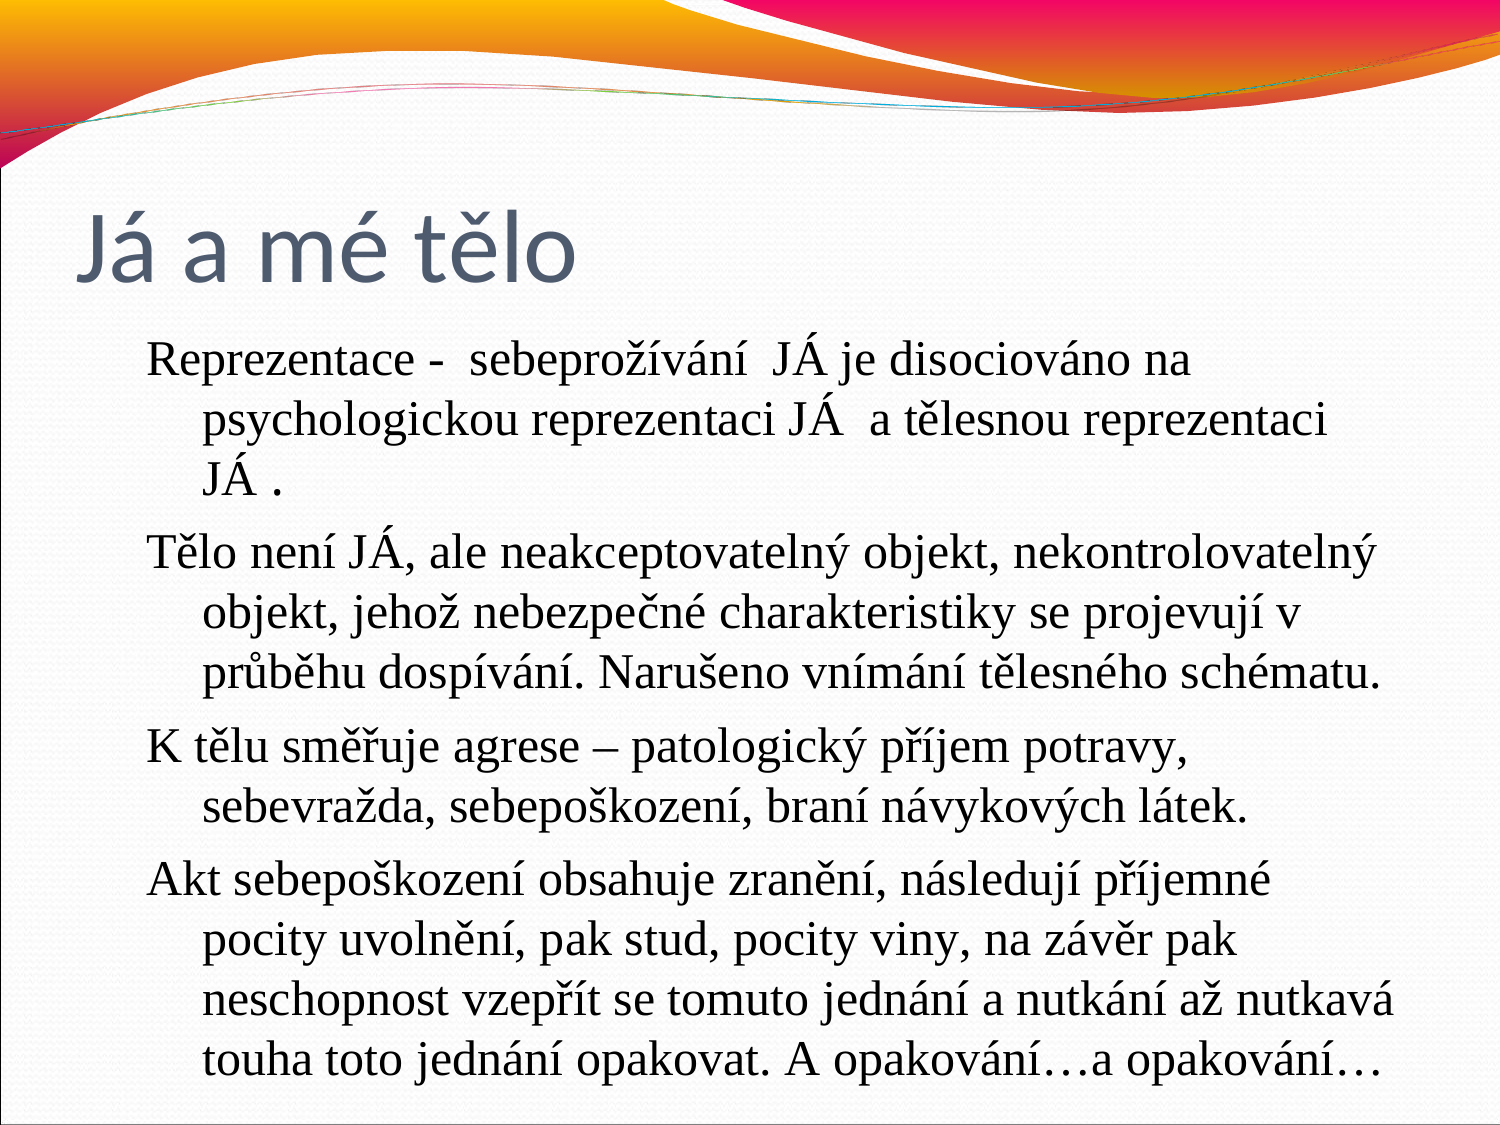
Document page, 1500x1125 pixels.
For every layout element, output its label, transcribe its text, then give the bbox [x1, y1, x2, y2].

list Reprezentace - sebeprožívání JÁ je disociováno na psychologickou reprezentaci JÁ a tělesnou reprezentaci JÁ . Tělo není JÁ, ale neakceptovatelný objekt, nekontrolovatelný objekt, jehož nebezpečné charakteristiky se projevují v průběhu dospívání. Narušeno vnímání tělesného schématu. K tělu směřuje agrese – patologický příjem potravy, sebevražda, sebepoškození, braní návykových látek. Akt sebepoškození obsahuje zranění, následují příjemné pocity uvolnění, pak stud, pocity viny, na závěr pak neschopnost vzepřít se tomuto jednání a nutkání až nutkavá touha toto jednání opakovat. A opakování…a opakování… [75, 317, 1426, 1039]
title Já a mé tělo [75, 52, 1426, 304]
